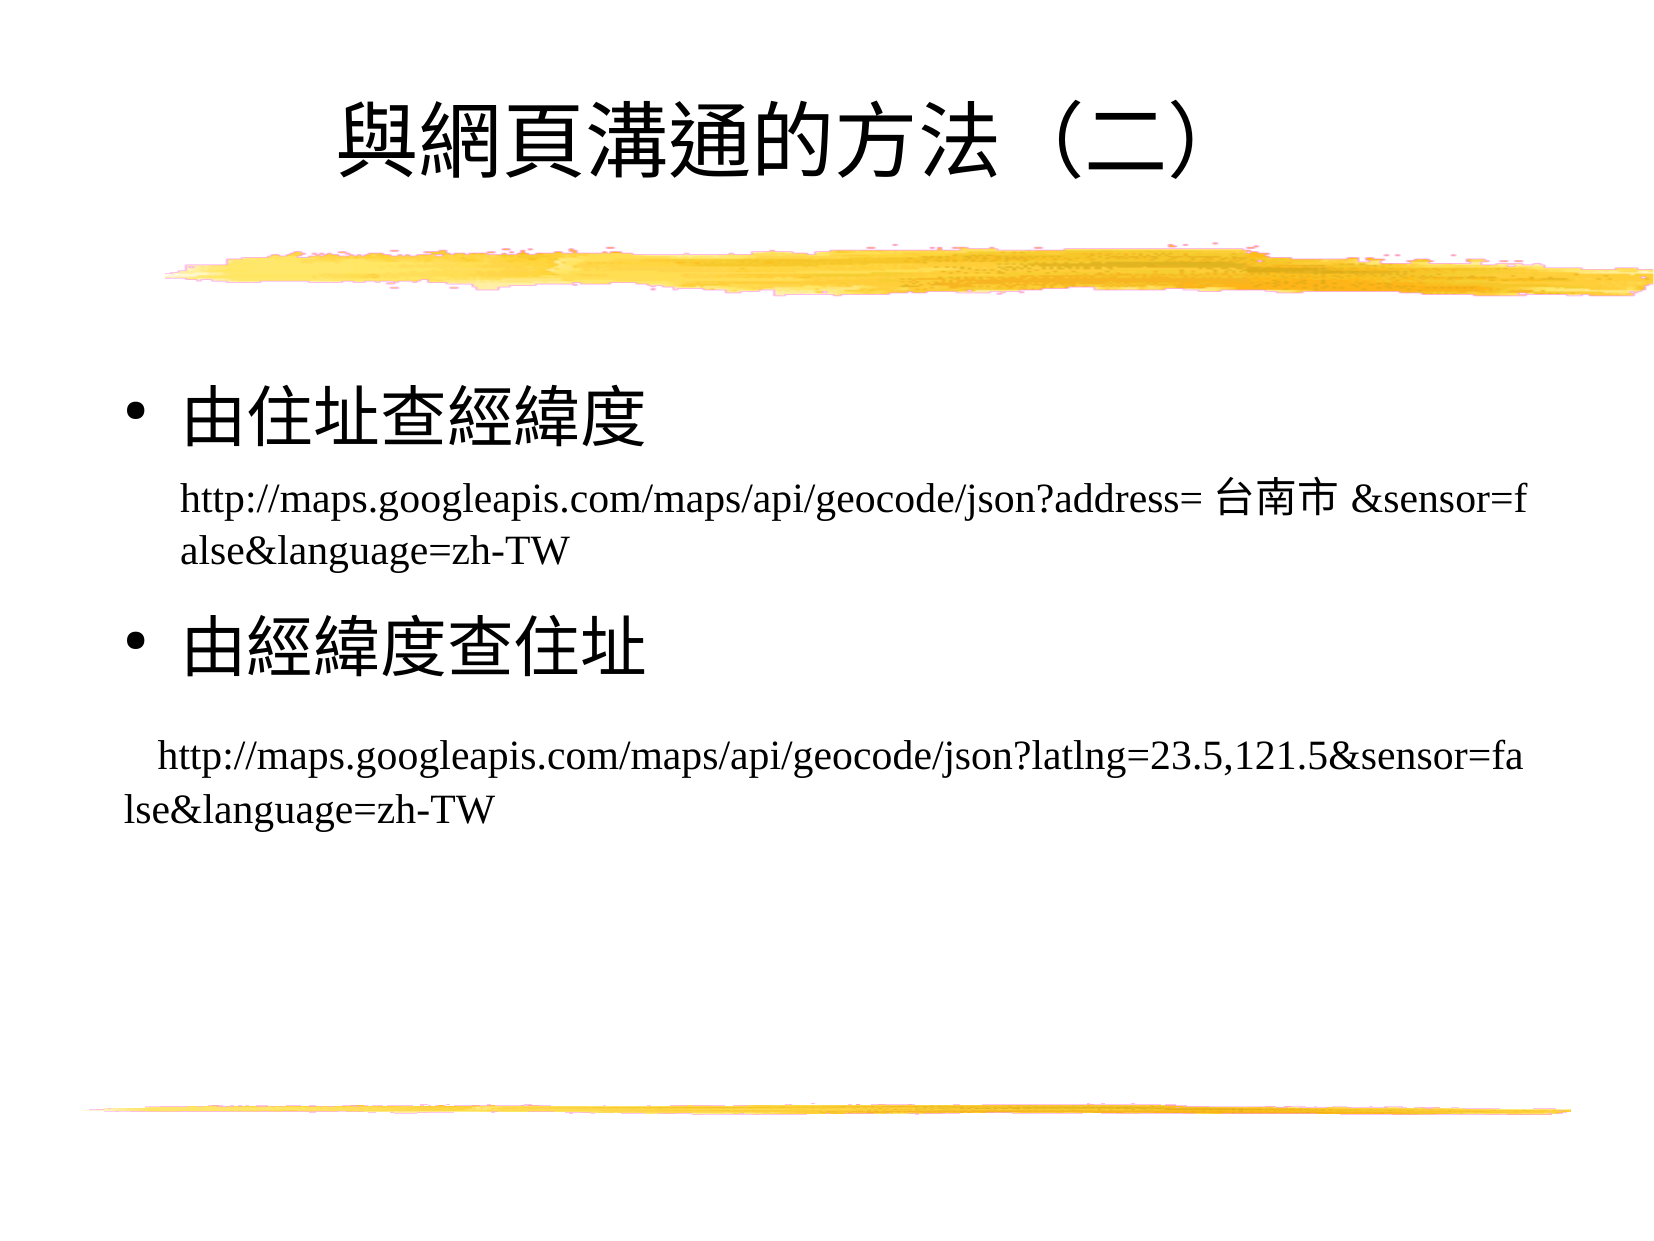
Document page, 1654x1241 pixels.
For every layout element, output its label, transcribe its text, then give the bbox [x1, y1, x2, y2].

picture [82, 1102, 1571, 1117]
title 與網頁溝通的方法（二） [76, 28, 1482, 235]
picture [165, 237, 1654, 308]
list 由住址查經緯度 http://maps.googleapis.com/maps/api/geocode/json?address=台南市&sensor=false&language=zh-TW 由經緯度查住址 http://maps.googleapis.com/maps/api/geocode/json?latlng=23.5,121.5&sensor=false&language=zh-TW [124, 358, 1530, 1103]
